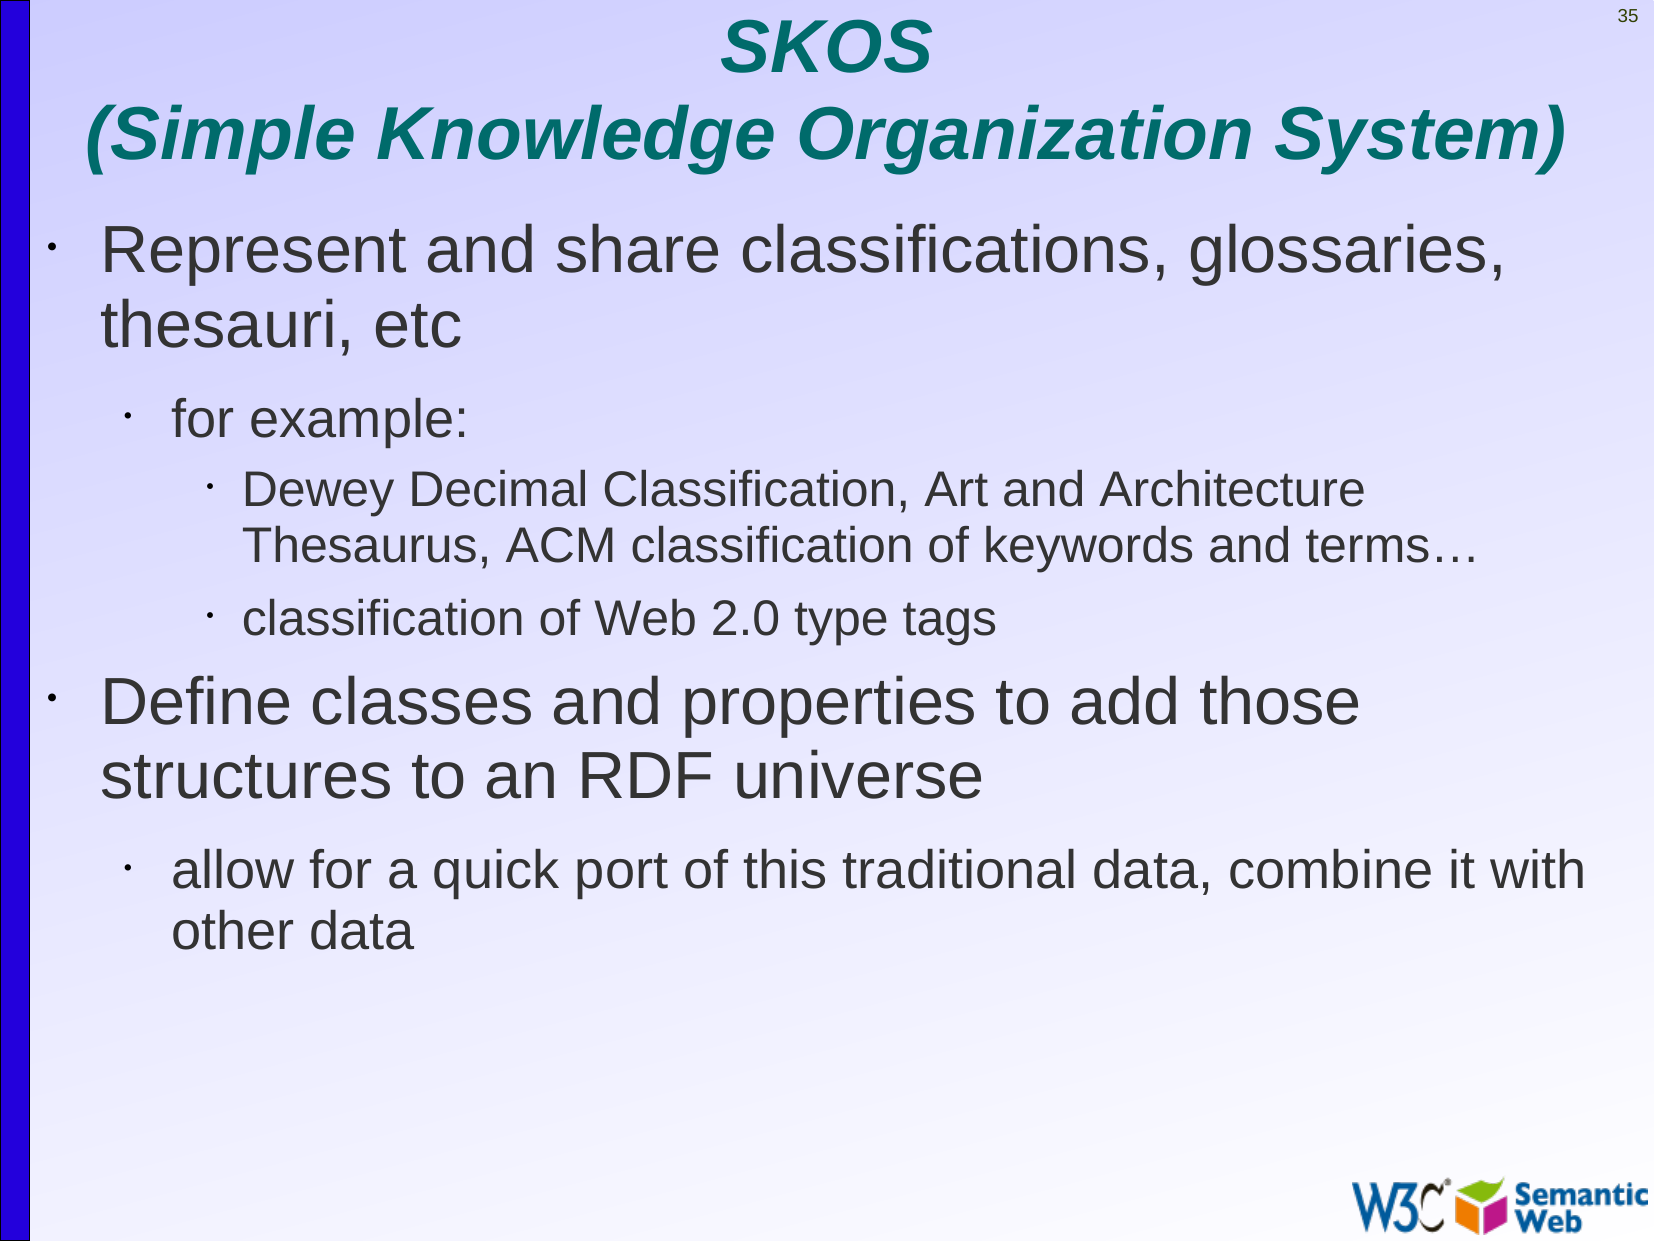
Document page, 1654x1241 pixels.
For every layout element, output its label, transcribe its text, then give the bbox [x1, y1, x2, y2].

list Represent and share classifications, glossaries, thesauri, etc for example: Dewey Decimal Classification, Art and Architecture Thesaurus, ACM classification of keywords and terms… classification of Web 2.0 type tags Define classes and properties to add those structures to an RDF universe allow for a quick port of this traditional data, combine it with other data [29, 212, 1624, 1199]
title SKOS (Simple Knowledge Organization System) [0, 2, 1654, 175]
picture [1352, 1175, 1648, 1235]
